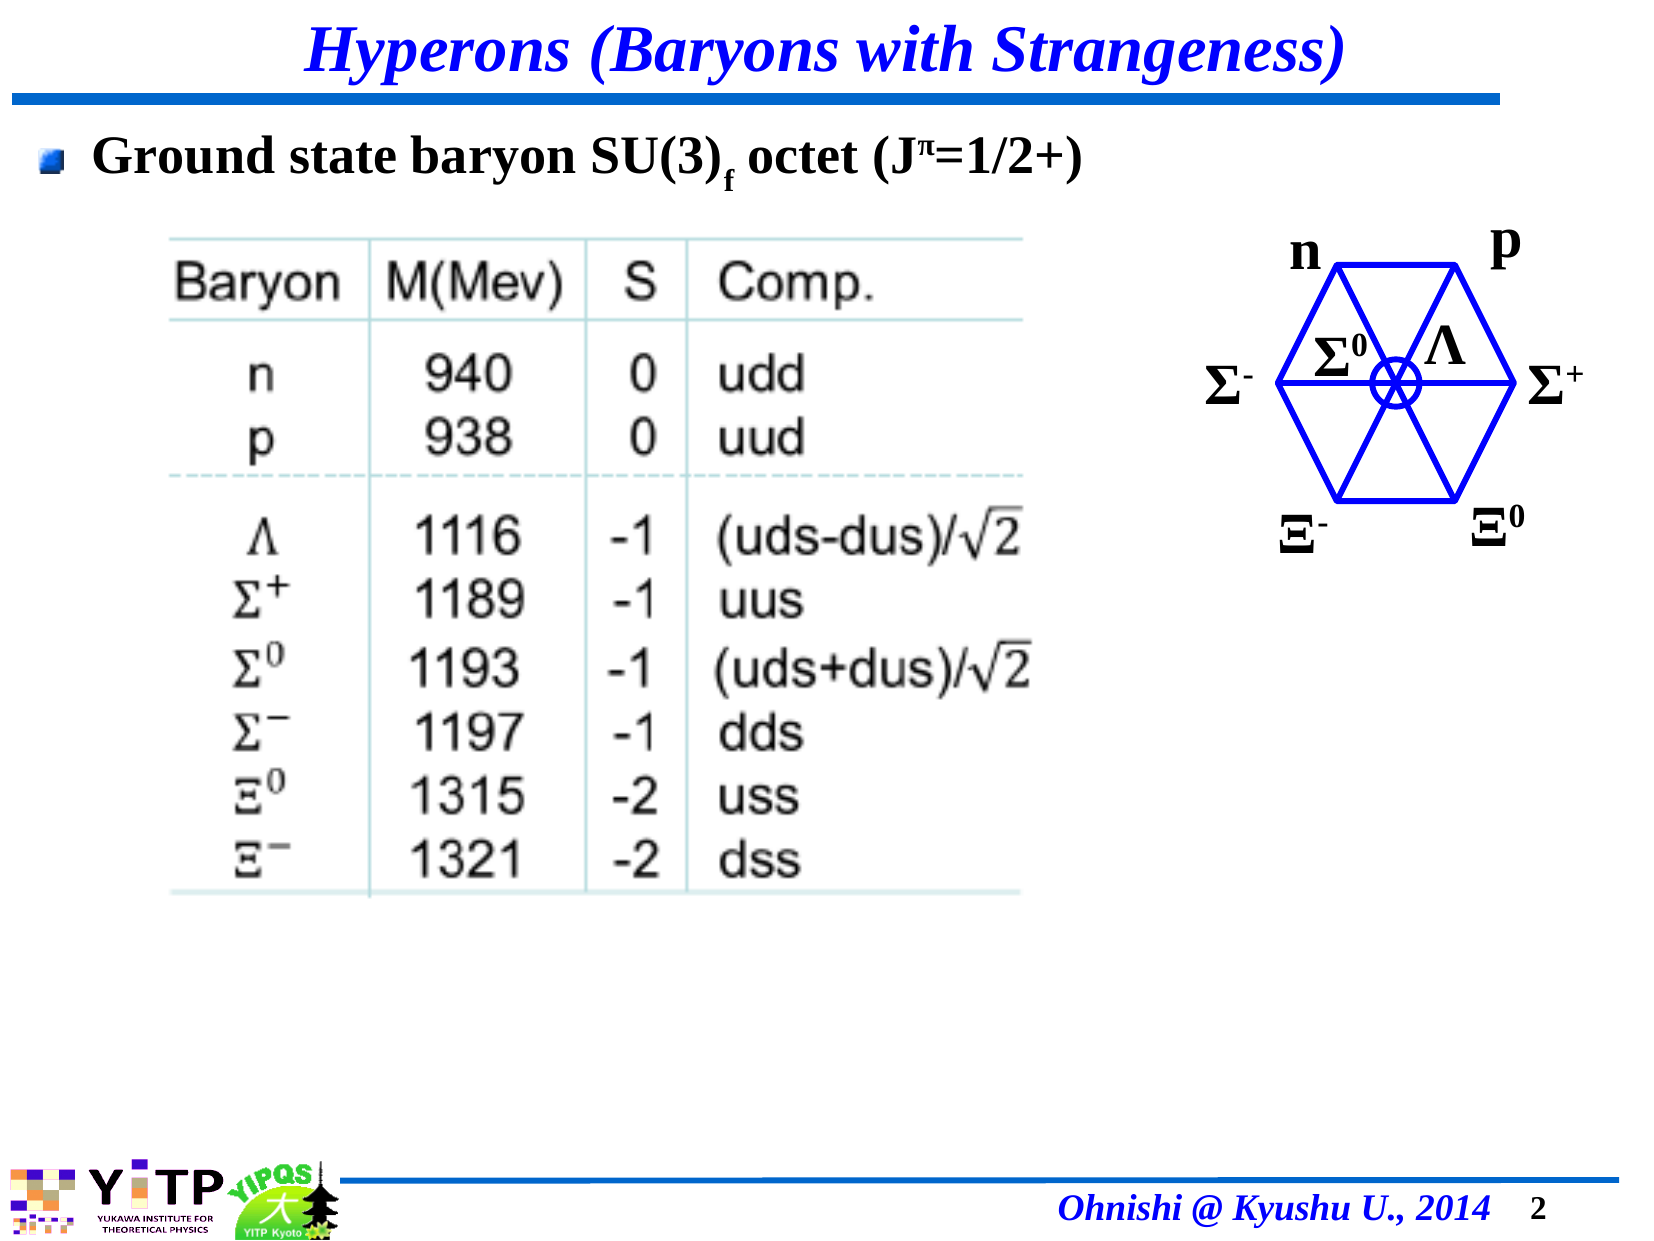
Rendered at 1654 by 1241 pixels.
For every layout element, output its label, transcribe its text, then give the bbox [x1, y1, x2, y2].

title Hyperons (Baryons with Strangeness) [0, 0, 1654, 99]
text_box Σ- [1204, 352, 1255, 419]
text_box p [1490, 205, 1523, 272]
text_box Σ+ [1527, 352, 1585, 419]
picture [147, 204, 1070, 945]
text_box n [1289, 217, 1323, 284]
text_box Σ0 [1313, 323, 1369, 390]
text_box Ξ0 [1469, 494, 1526, 561]
list Ground state baryon SU(3)f octet (Jπ=1/2+) [20, 124, 1621, 1137]
picture [0, 1154, 340, 1241]
text_box Λ [1424, 312, 1467, 378]
text_box Ξ- [1277, 501, 1329, 567]
